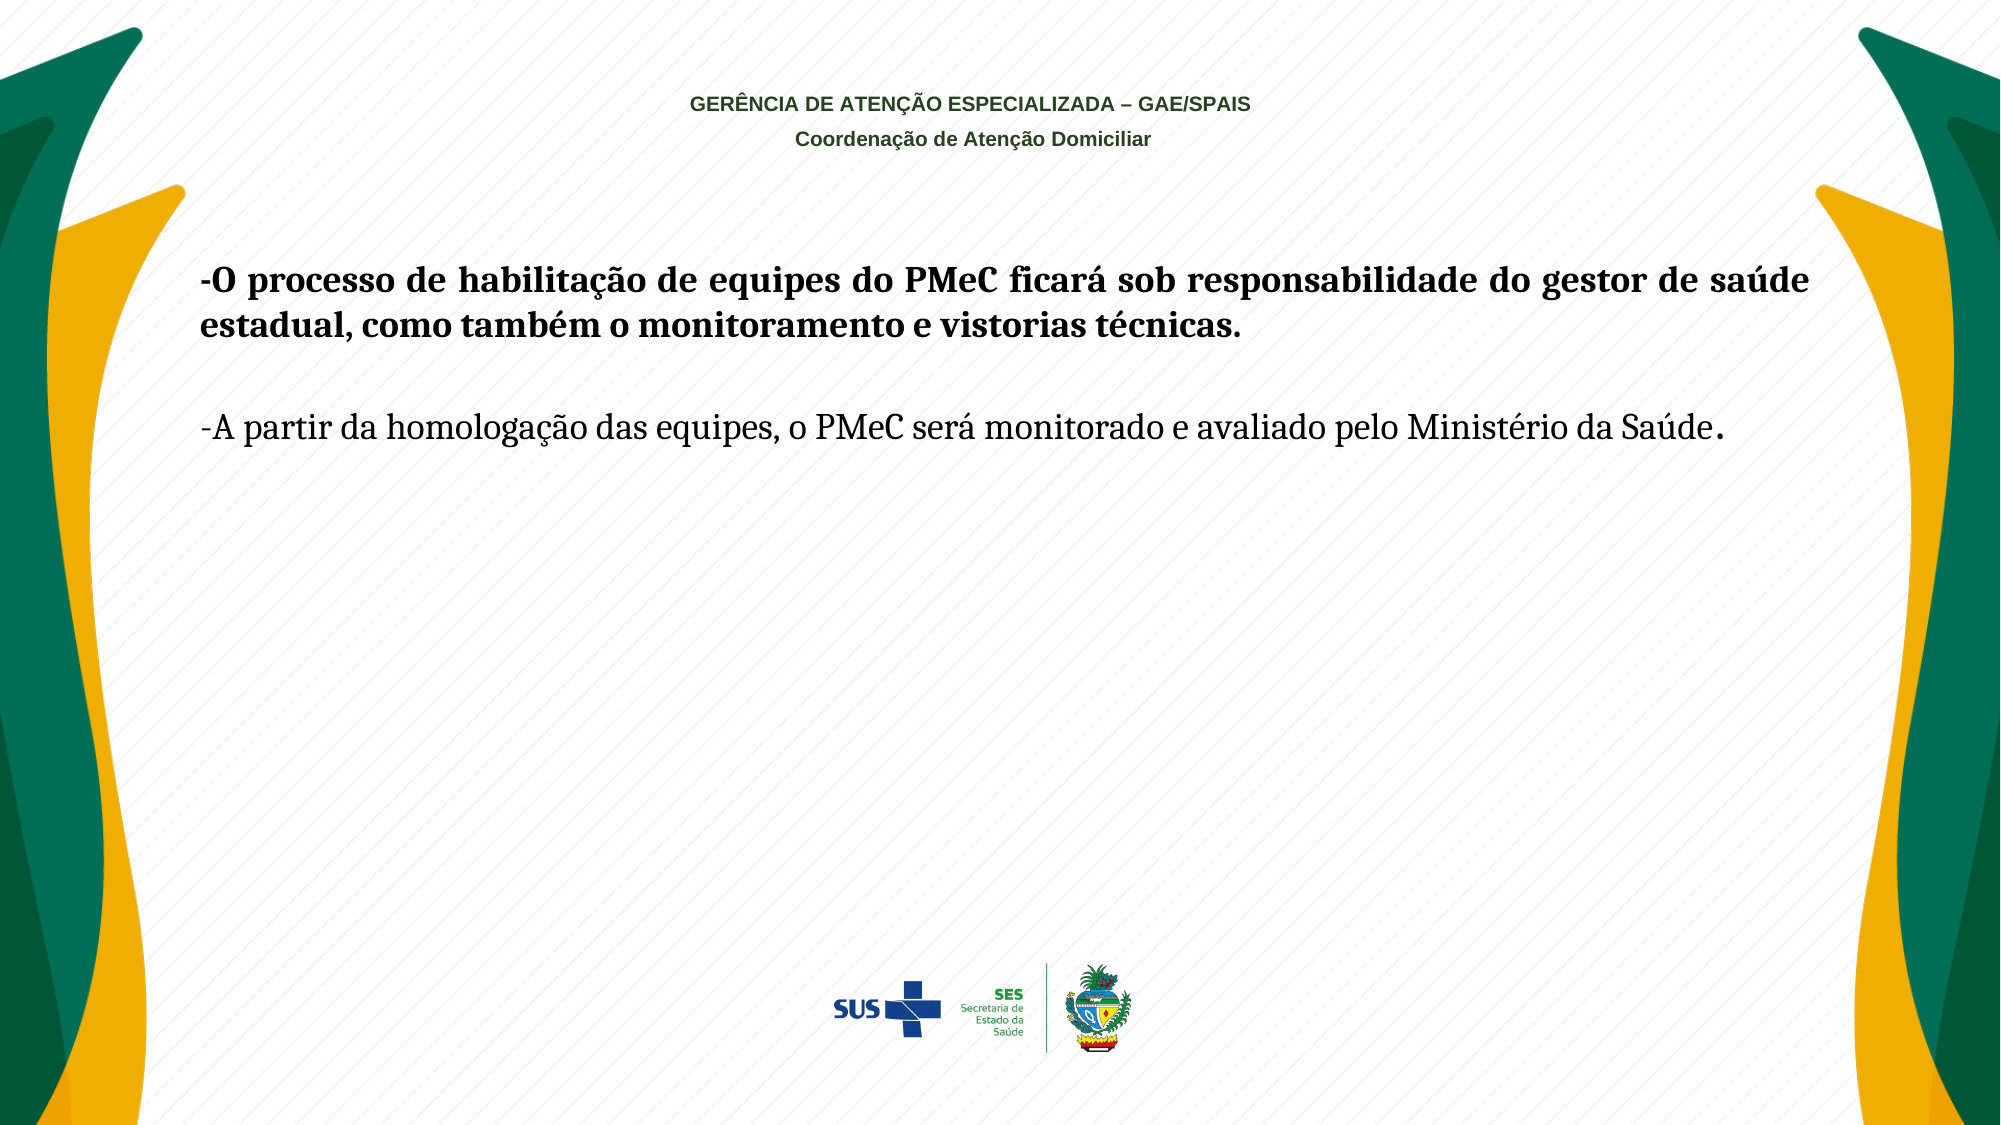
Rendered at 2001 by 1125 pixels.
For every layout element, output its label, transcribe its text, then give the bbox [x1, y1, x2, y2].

picture [0, 0, 2001, 1125]
text_box -O processo de habilitação de equipes do PMeC ficará sob responsabilidade do gestor de saúde estadual, como também o monitoramento e vistorias técnicas. -A partir da homologação das equipes, o PMeC será monitorado e avaliado pelo Ministério da Saúde. [185, 196, 1828, 901]
text_box GERÊNCIA DE ATENÇÃO ESPECIALIZADA – GAE/SPAIS Coordenação de Atenção Domiciliar [232, 83, 1709, 159]
